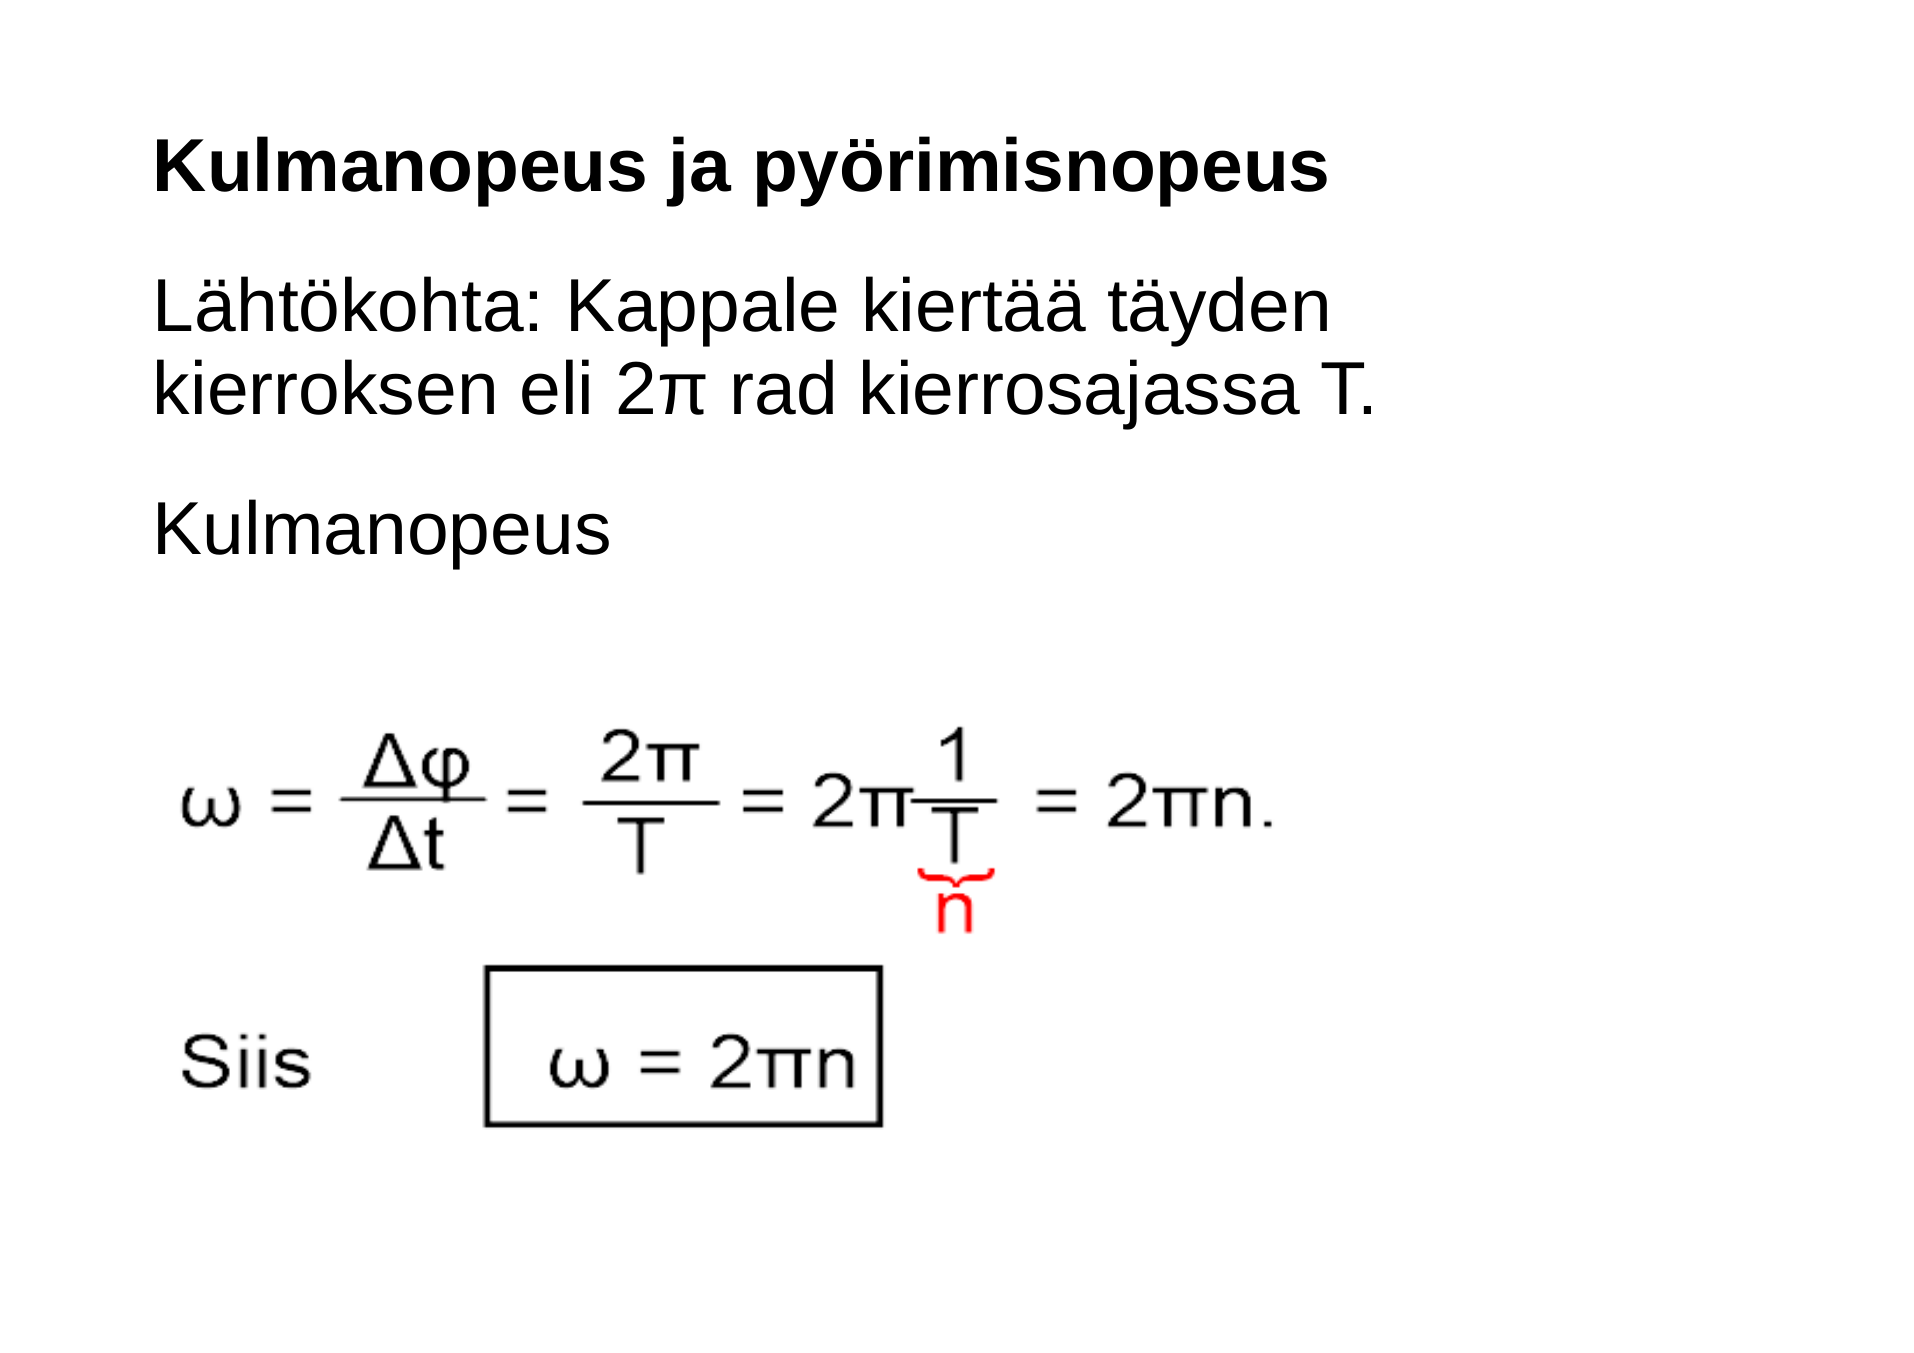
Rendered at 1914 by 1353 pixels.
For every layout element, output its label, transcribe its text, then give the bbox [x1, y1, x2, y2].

picture [150, 669, 1317, 1152]
text_box Kulmanopeus ja pyörimisnopeus Lähtökohta: Kappale kiertää täyden kierroksen eli 2π rad kierrosajassa T. Kulmanopeus [138, 115, 1709, 670]
